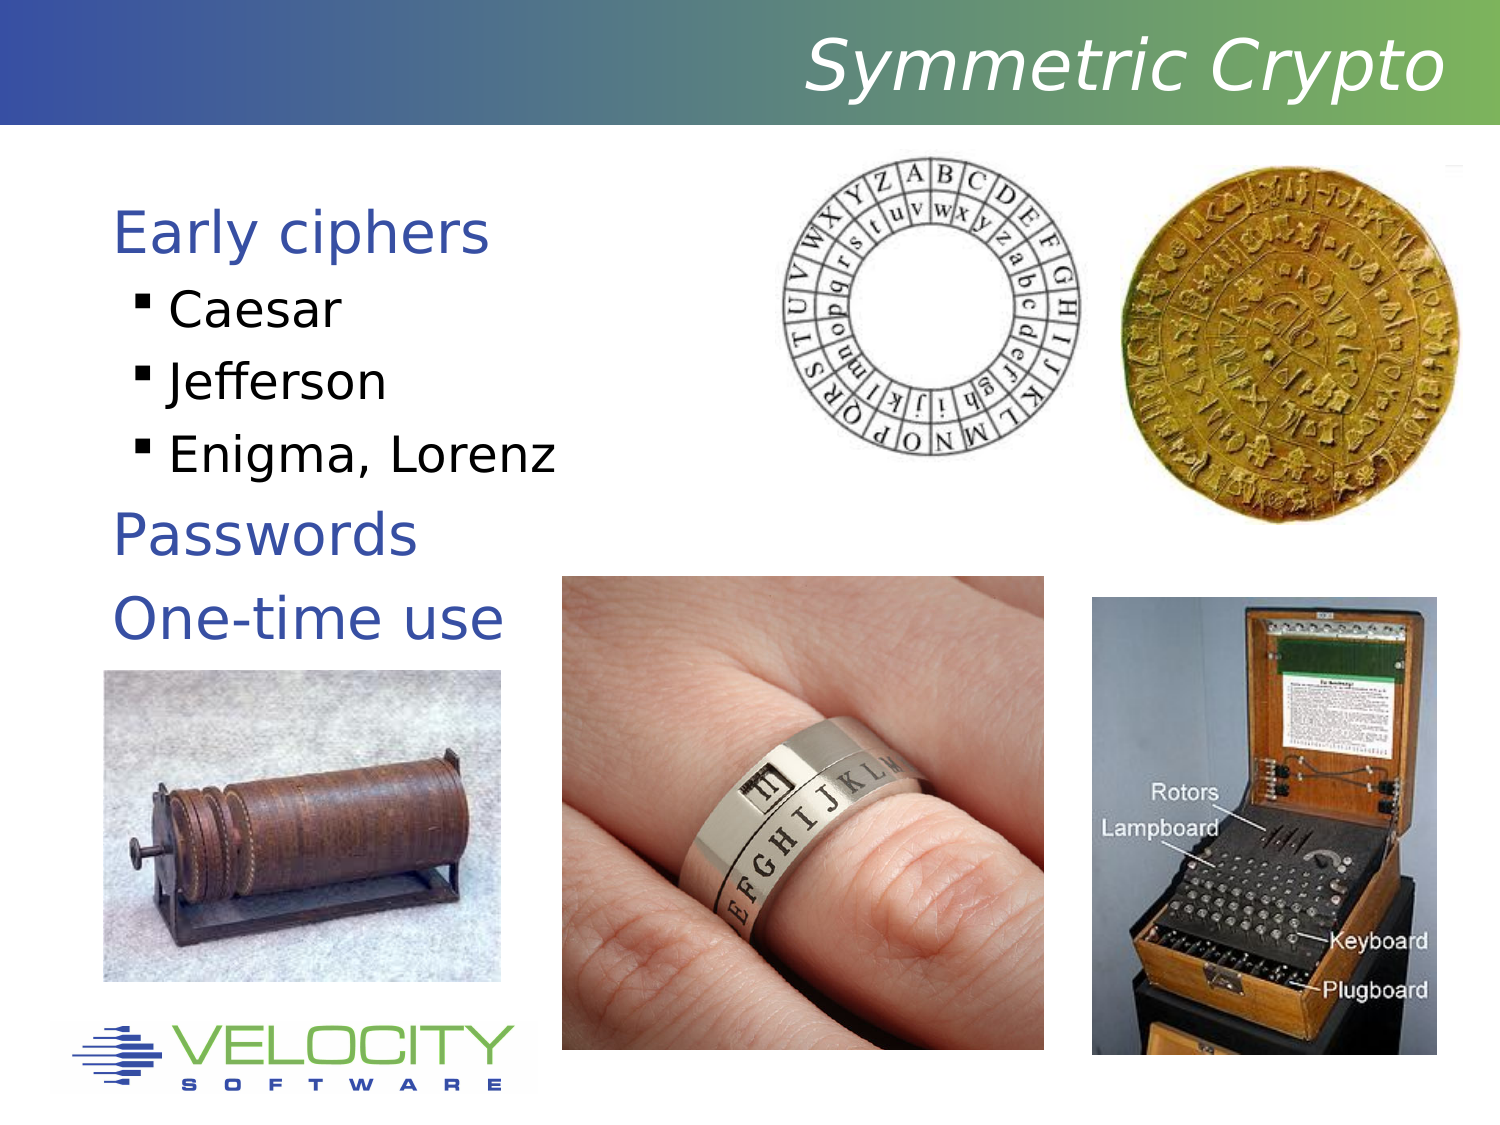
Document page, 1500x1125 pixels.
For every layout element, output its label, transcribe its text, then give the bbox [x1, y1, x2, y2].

picture [1120, 165, 1463, 526]
picture [50, 1021, 538, 1094]
picture [1092, 597, 1437, 1056]
title Symmetric Crypto [62, 12, 1463, 113]
picture [103, 670, 501, 982]
picture [775, 149, 1088, 464]
list Early ciphers Caesar Jefferson Enigma, Lorenz Passwords One-time use [70, 187, 1438, 988]
picture [562, 988, 1044, 1051]
